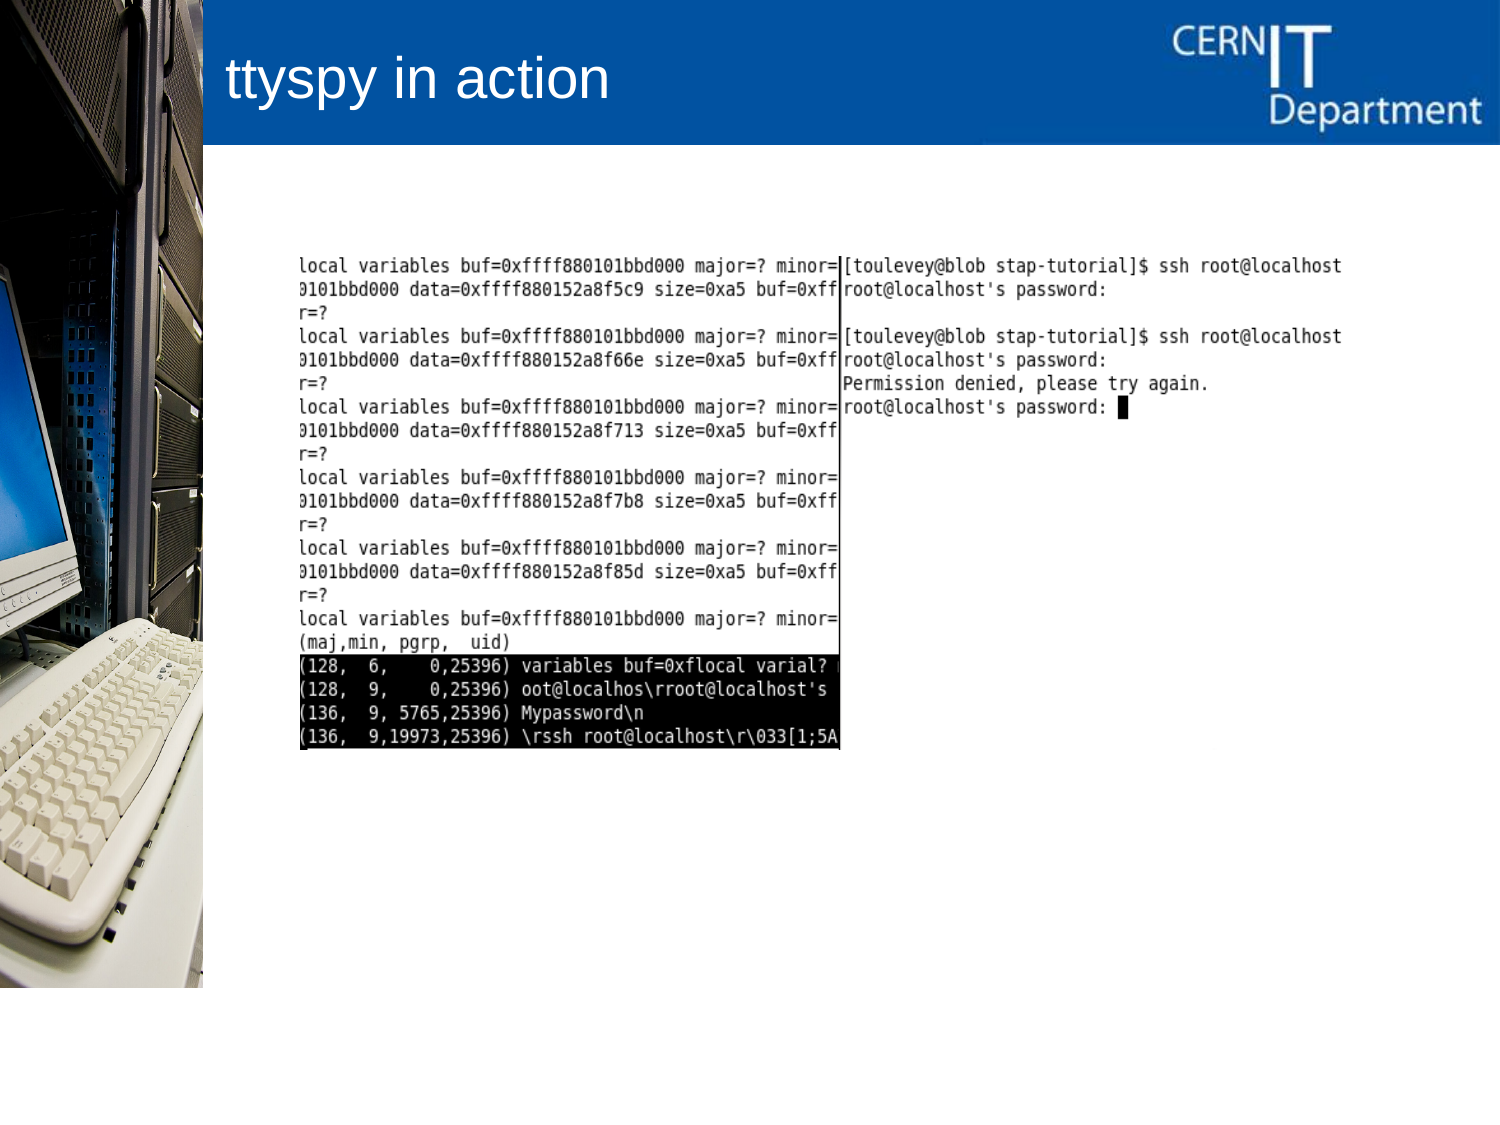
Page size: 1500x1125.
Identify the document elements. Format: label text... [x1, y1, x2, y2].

title ttyspy in action [225, 44, 1088, 113]
picture [300, 256, 1364, 751]
picture [0, 0, 1500, 988]
